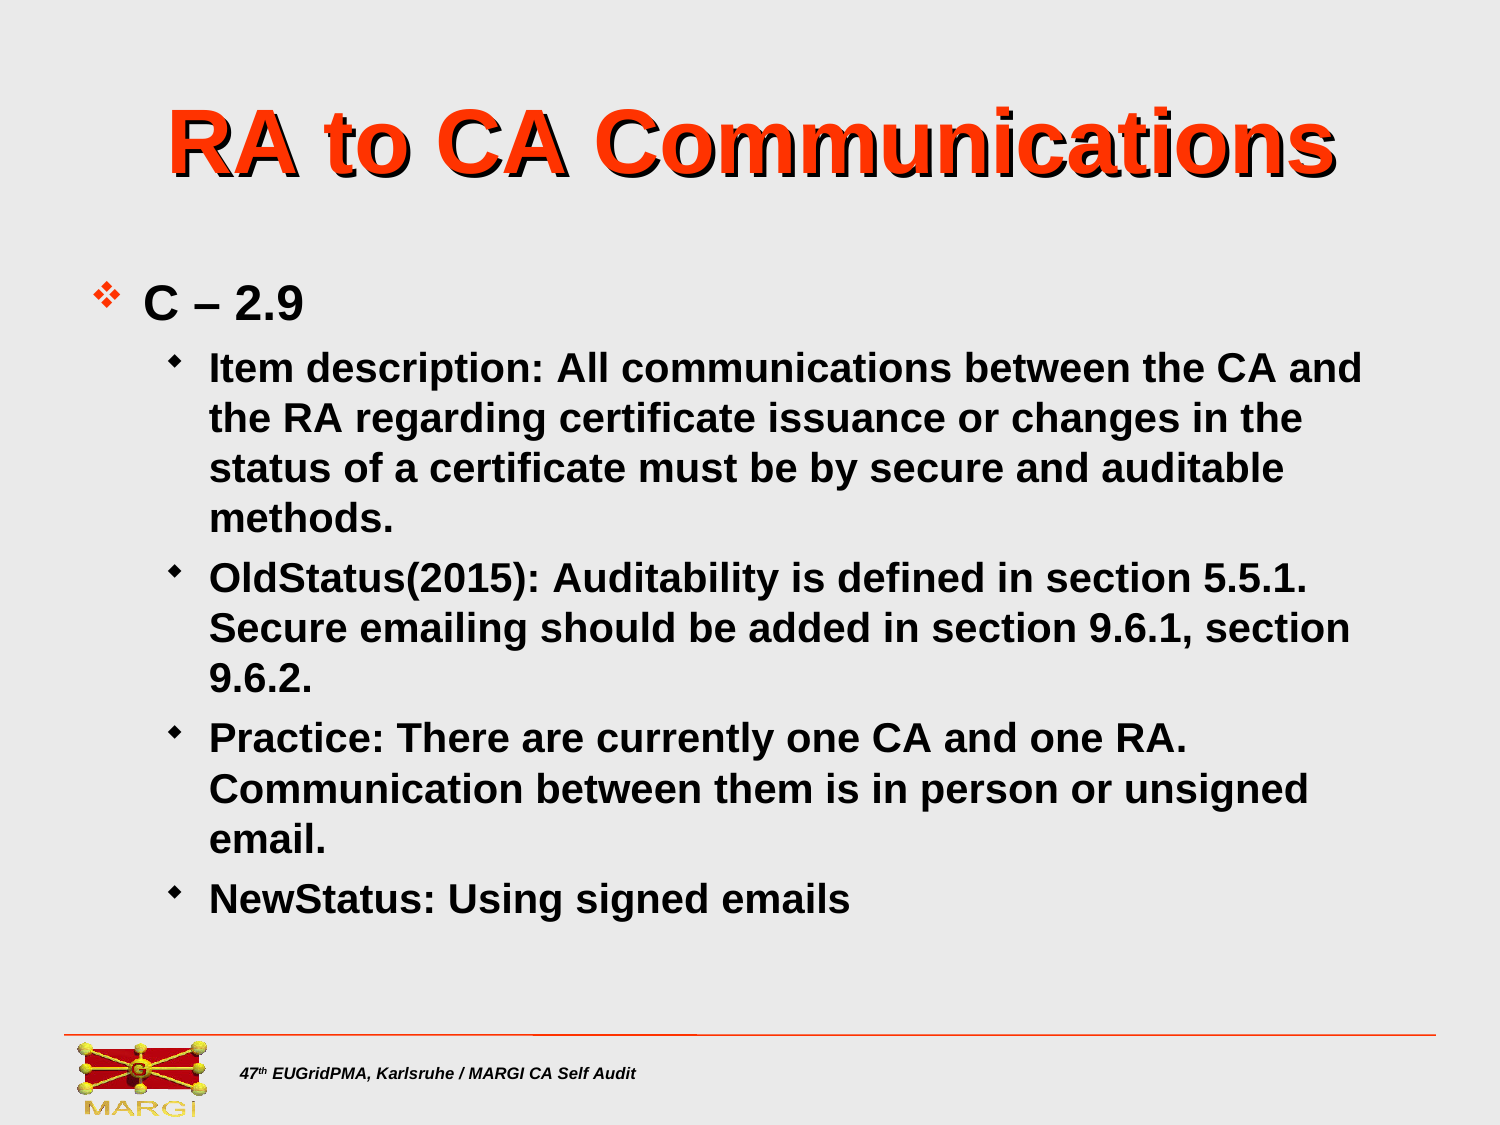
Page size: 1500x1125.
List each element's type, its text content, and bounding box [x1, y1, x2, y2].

text_box RA to CA Communications [76, 42, 1427, 231]
text_box C – 2.9 Item description: All communications between the CA and the RA regarding certificate issuance or changes in the status of a certificate must be by secure and auditable methods. OldStatus(2015): Auditability is defined in section 5.5.1. Secure emailing should be added in section 9.6.1, section 9.6.2. Practice: There are currently one CA and one RA. Communication between them is in person or unsigned email. NewStatus: Using signed emails [75, 262, 1426, 1005]
picture [67, 1033, 219, 1123]
